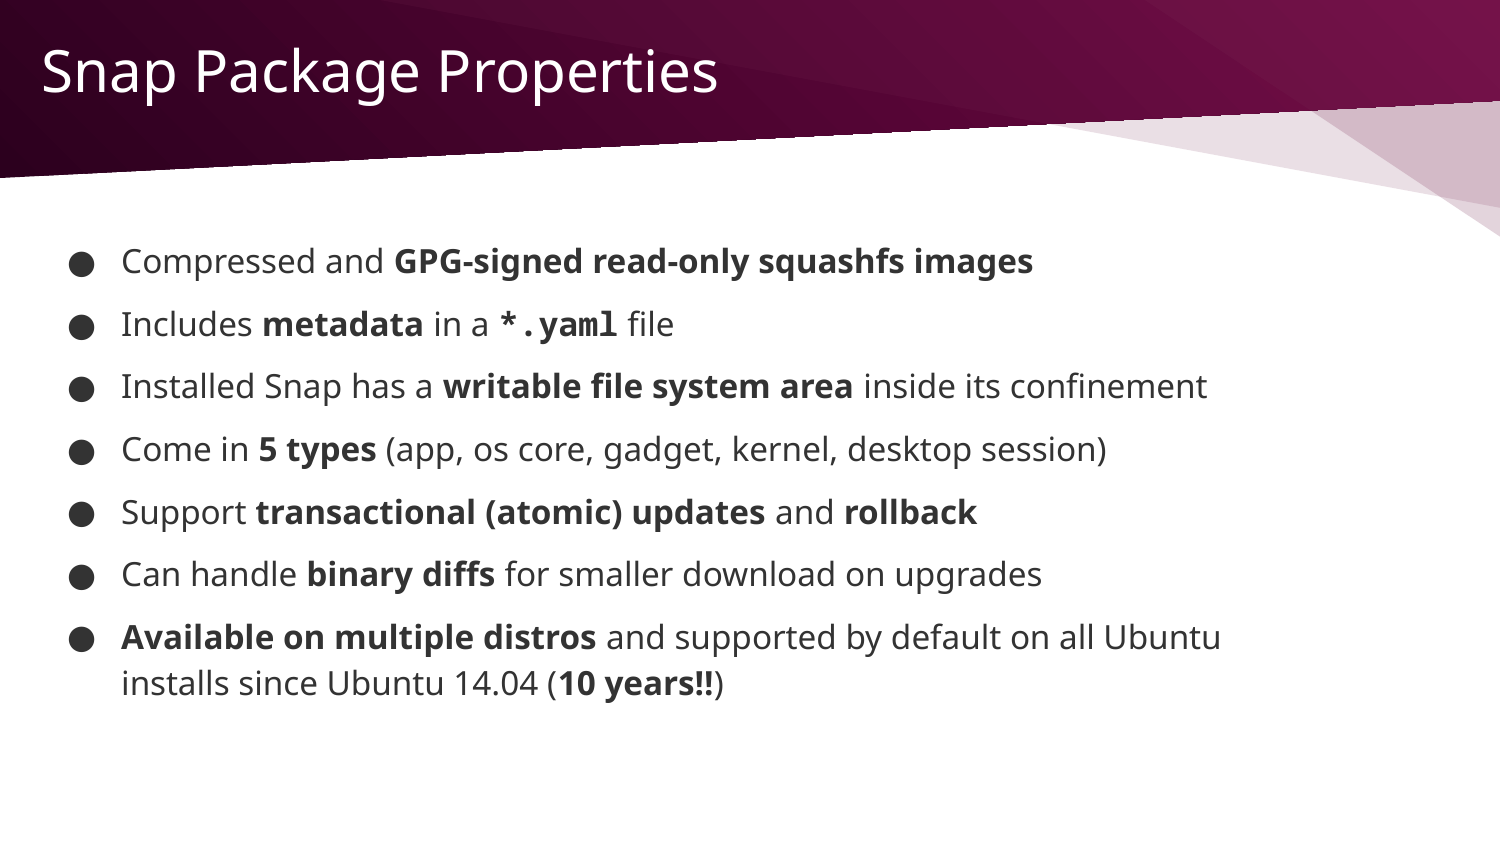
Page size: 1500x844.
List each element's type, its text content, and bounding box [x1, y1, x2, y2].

title Snap Package Properties [41, 5, 1336, 134]
list Compressed and GPG-signed read-only squashfs images Includes metadata in a *.yaml file Installed Snap has a writable file system area inside its confinement Come in 5 types (app, os core, gadget, kernel, desktop session) Support transactional (atomic) updates and rollback Can handle binary diffs for smaller download on upgrades Available on multiple distros and supported by default on all Ubuntu installs since Ubuntu 14.04 (10 years!!) [35, 229, 1324, 789]
